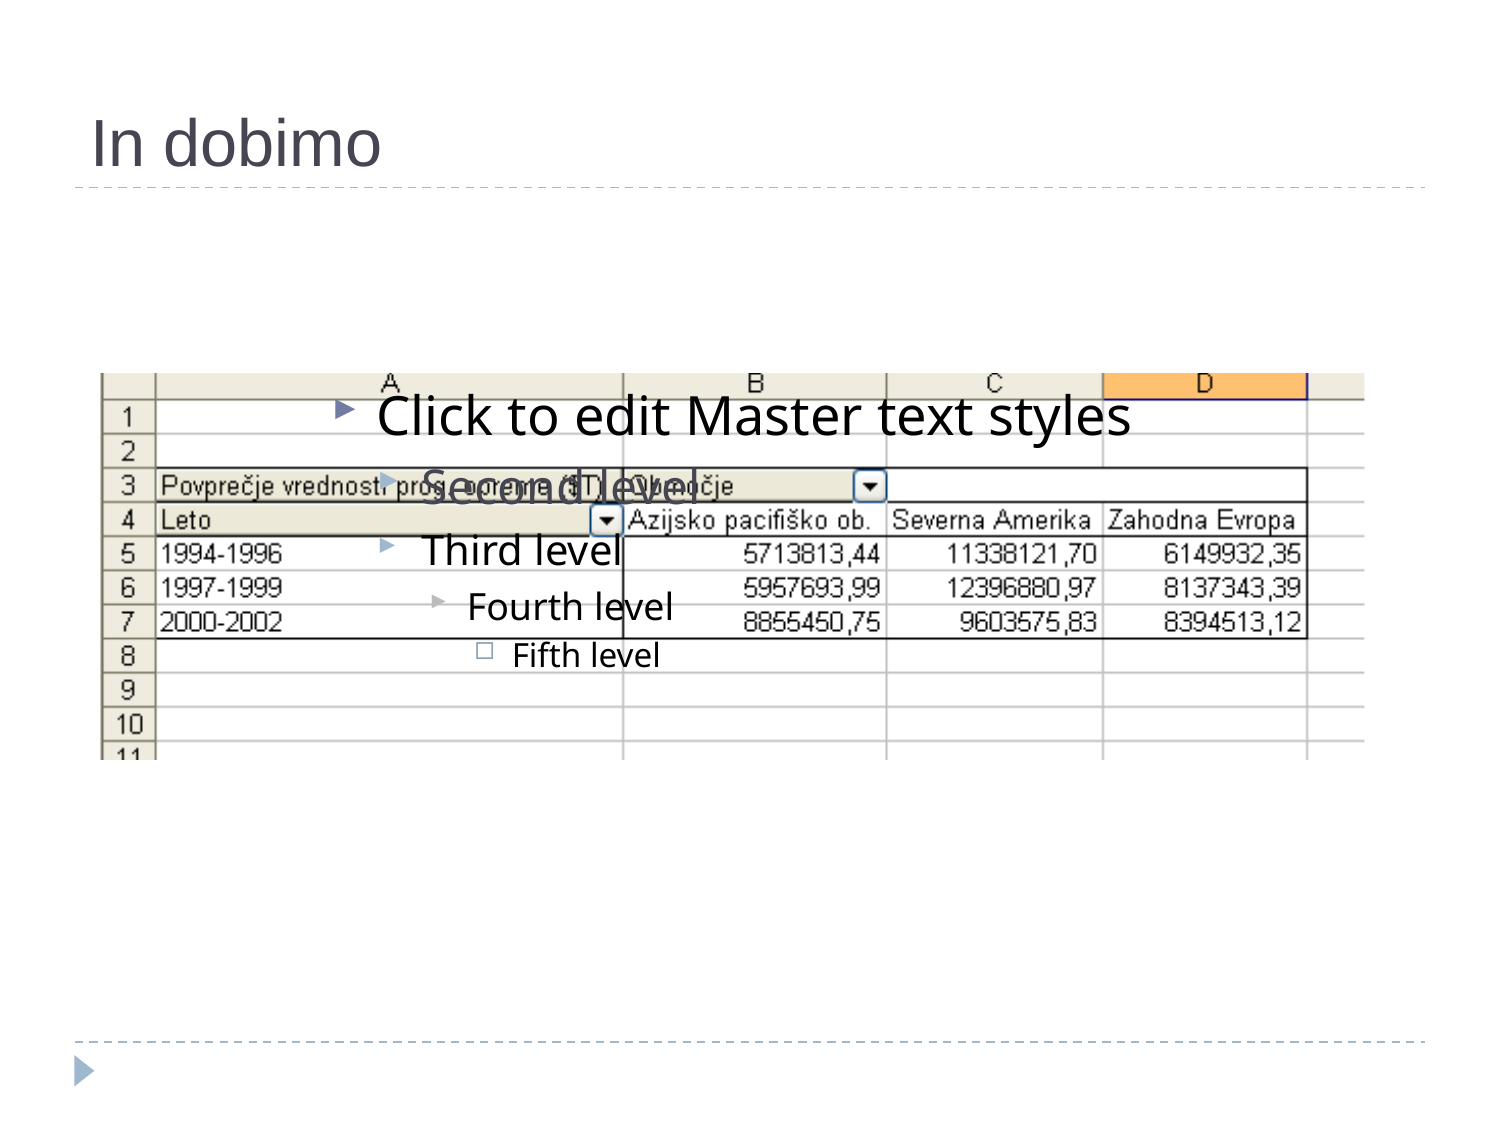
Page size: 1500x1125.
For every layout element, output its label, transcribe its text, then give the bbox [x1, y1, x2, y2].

title In dobimo [75, 24, 1425, 188]
picture [100, 373, 1365, 760]
